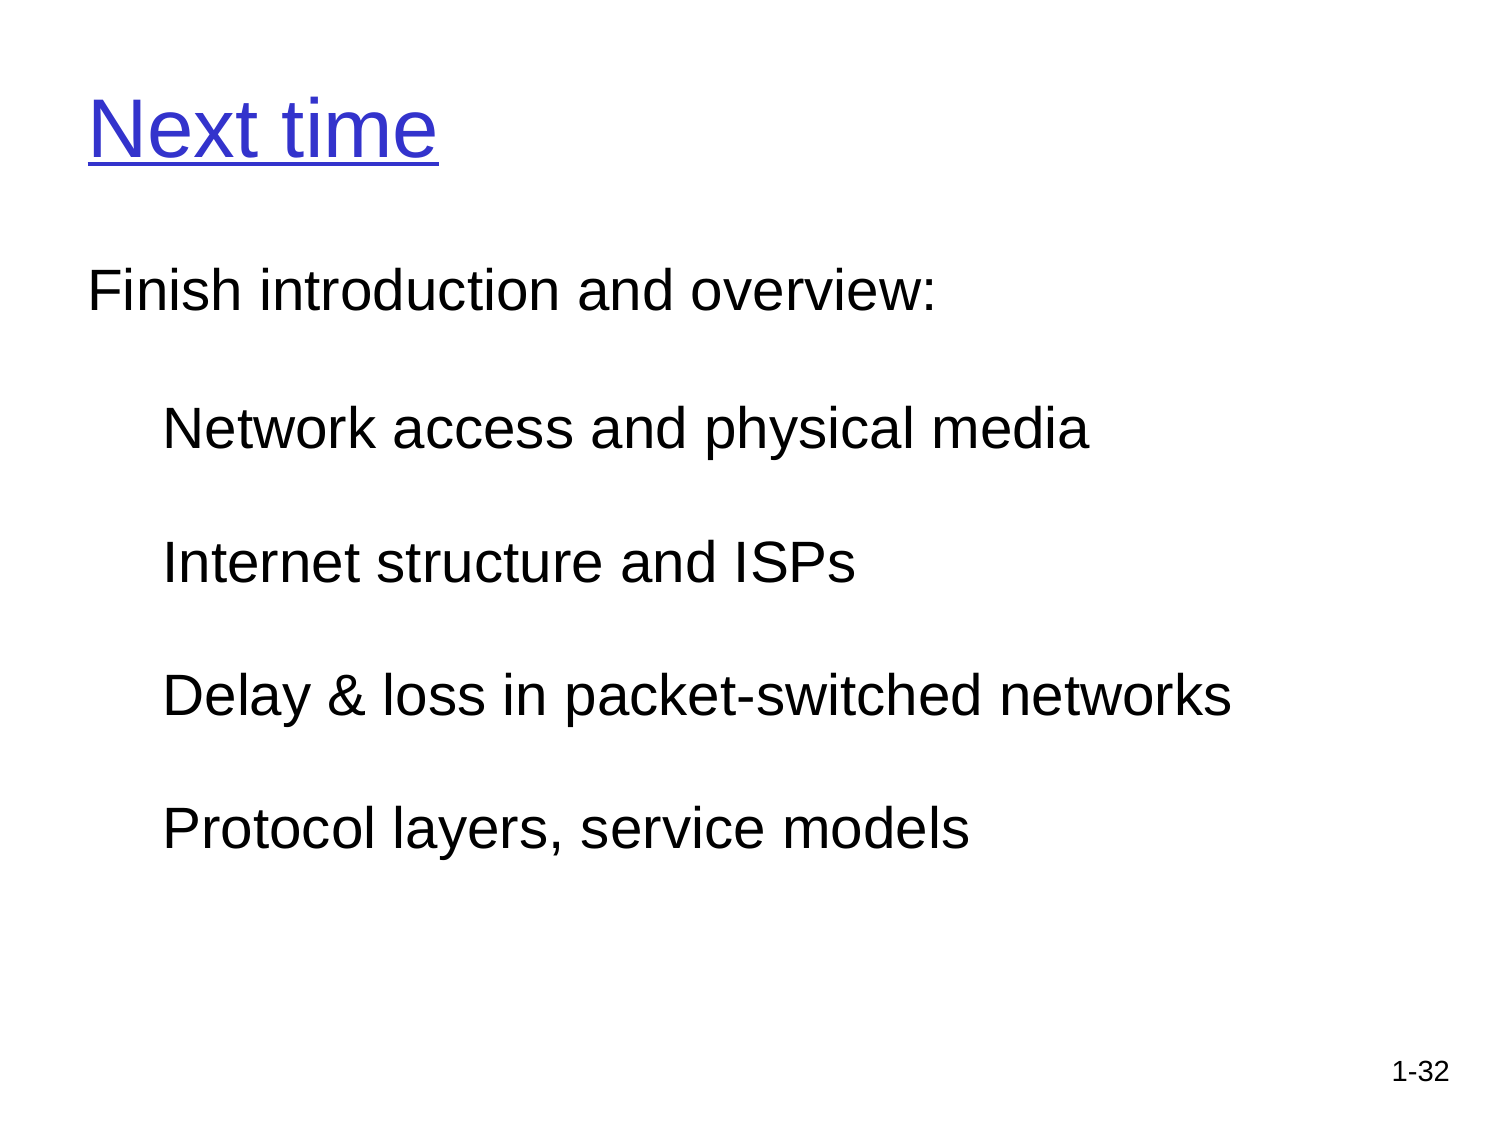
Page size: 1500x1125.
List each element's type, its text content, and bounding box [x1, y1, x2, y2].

list Finish introduction and overview: Network access and physical media Internet structure and ISPs Delay & loss in packet-switched networks Protocol layers, service models [87, 262, 1363, 1026]
title Next time [87, 23, 1363, 239]
